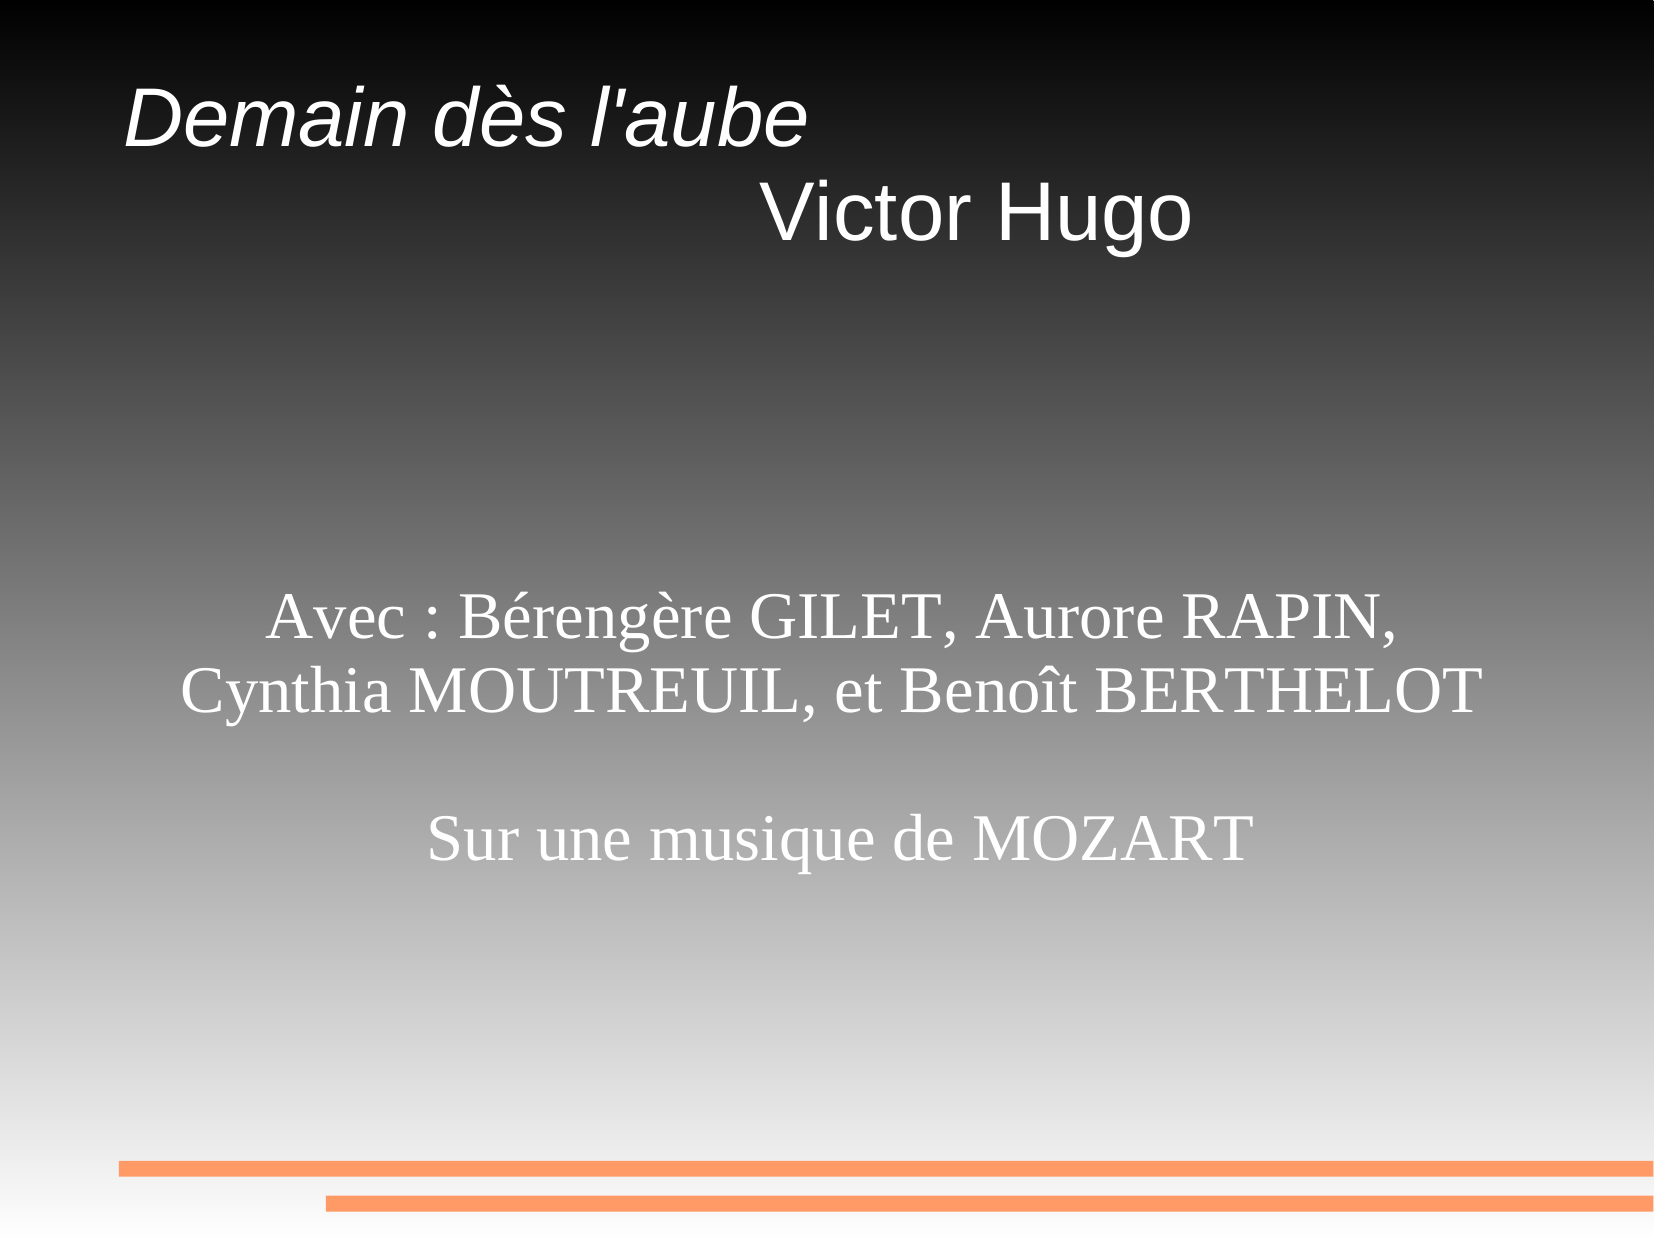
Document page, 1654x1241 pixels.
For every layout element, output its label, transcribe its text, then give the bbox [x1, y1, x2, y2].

title Demain dès l'aube Victor Hugo [123, 71, 1536, 322]
subtitle Avec : Bérengère GILET, Aurore RAPIN, Cynthia MOUTREUIL, et Benoît BERTHELOT Sur une musique de MOZART [121, 322, 1561, 1132]
